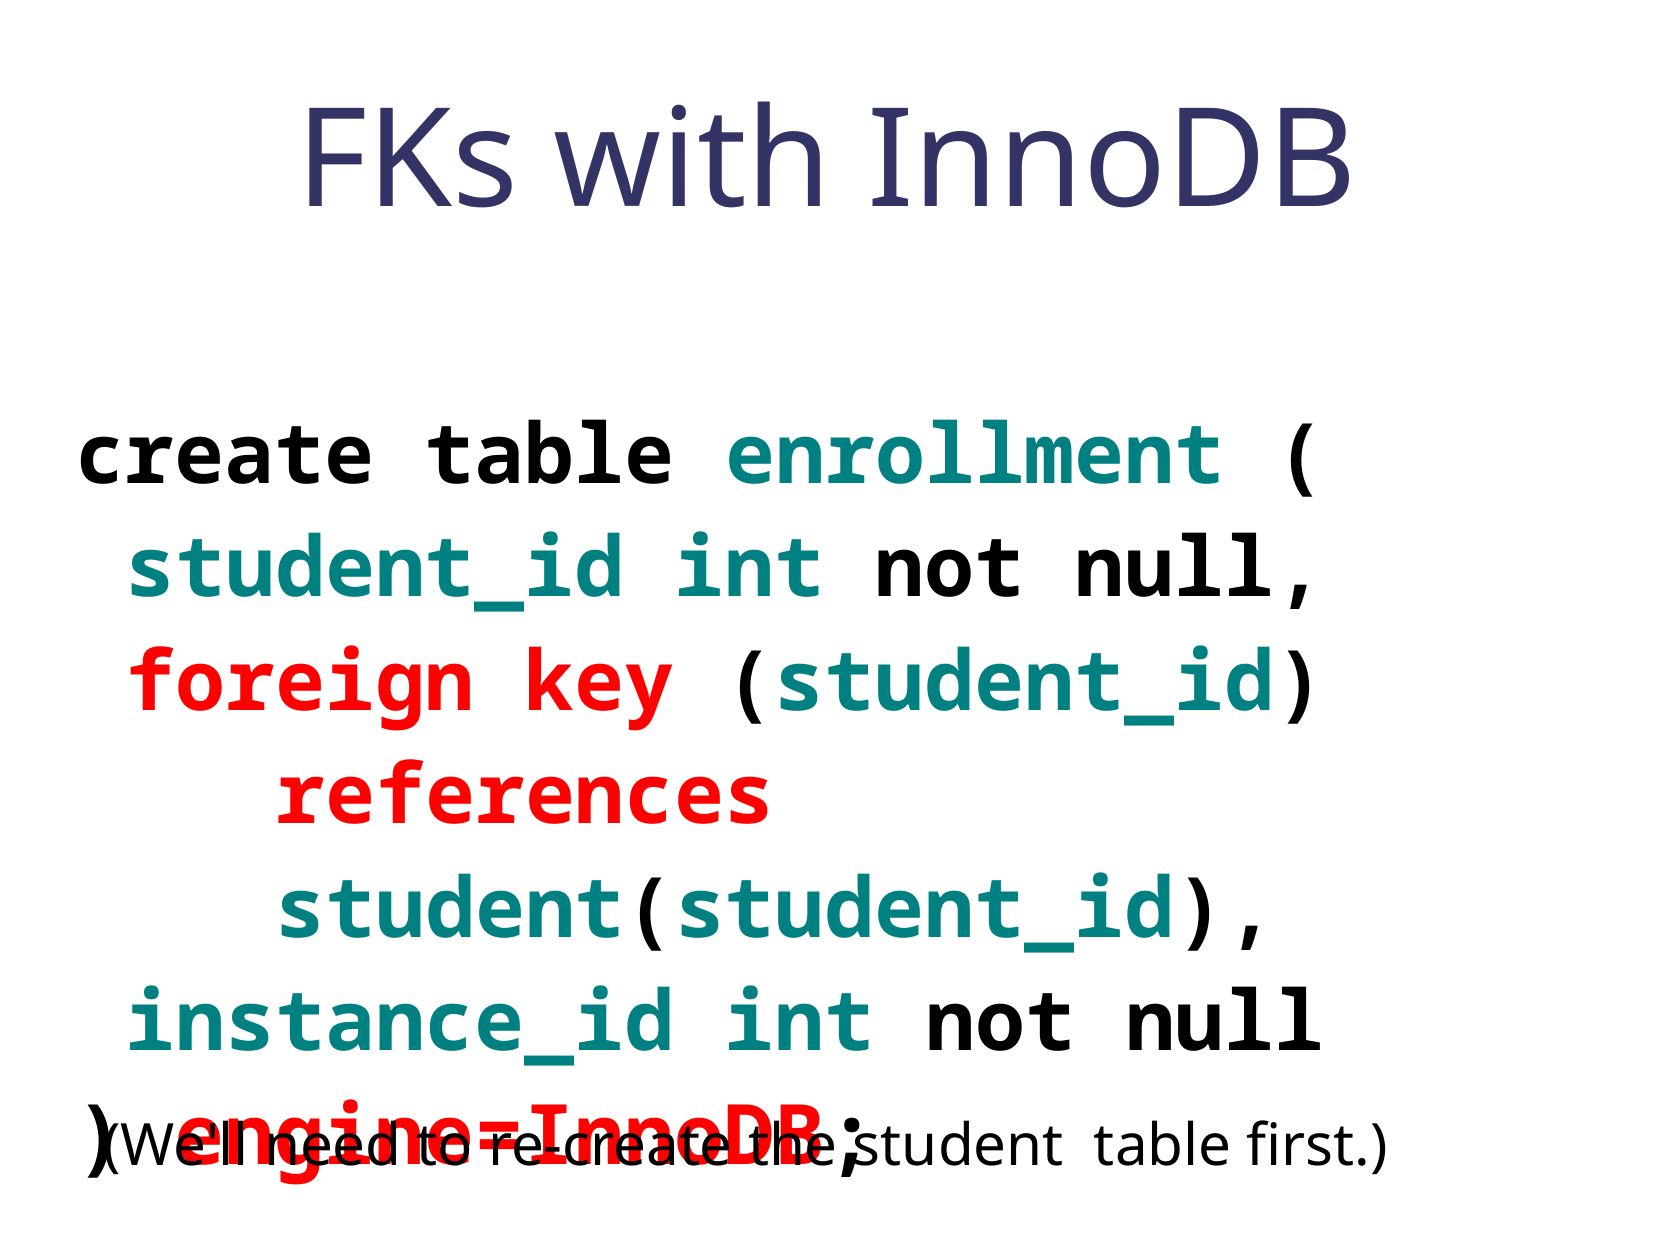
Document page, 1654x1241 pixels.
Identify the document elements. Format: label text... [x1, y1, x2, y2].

text_box create table enrollment ( student_id int not null, foreign key (student_id) references student(student_id), instance_id int not null ) engine=InnoDB; [75, 394, 1654, 1067]
text_box (We'll need to re-create the student table first.) [88, 1095, 1595, 1182]
title FKs with InnoDB [82, 56, 1571, 250]
